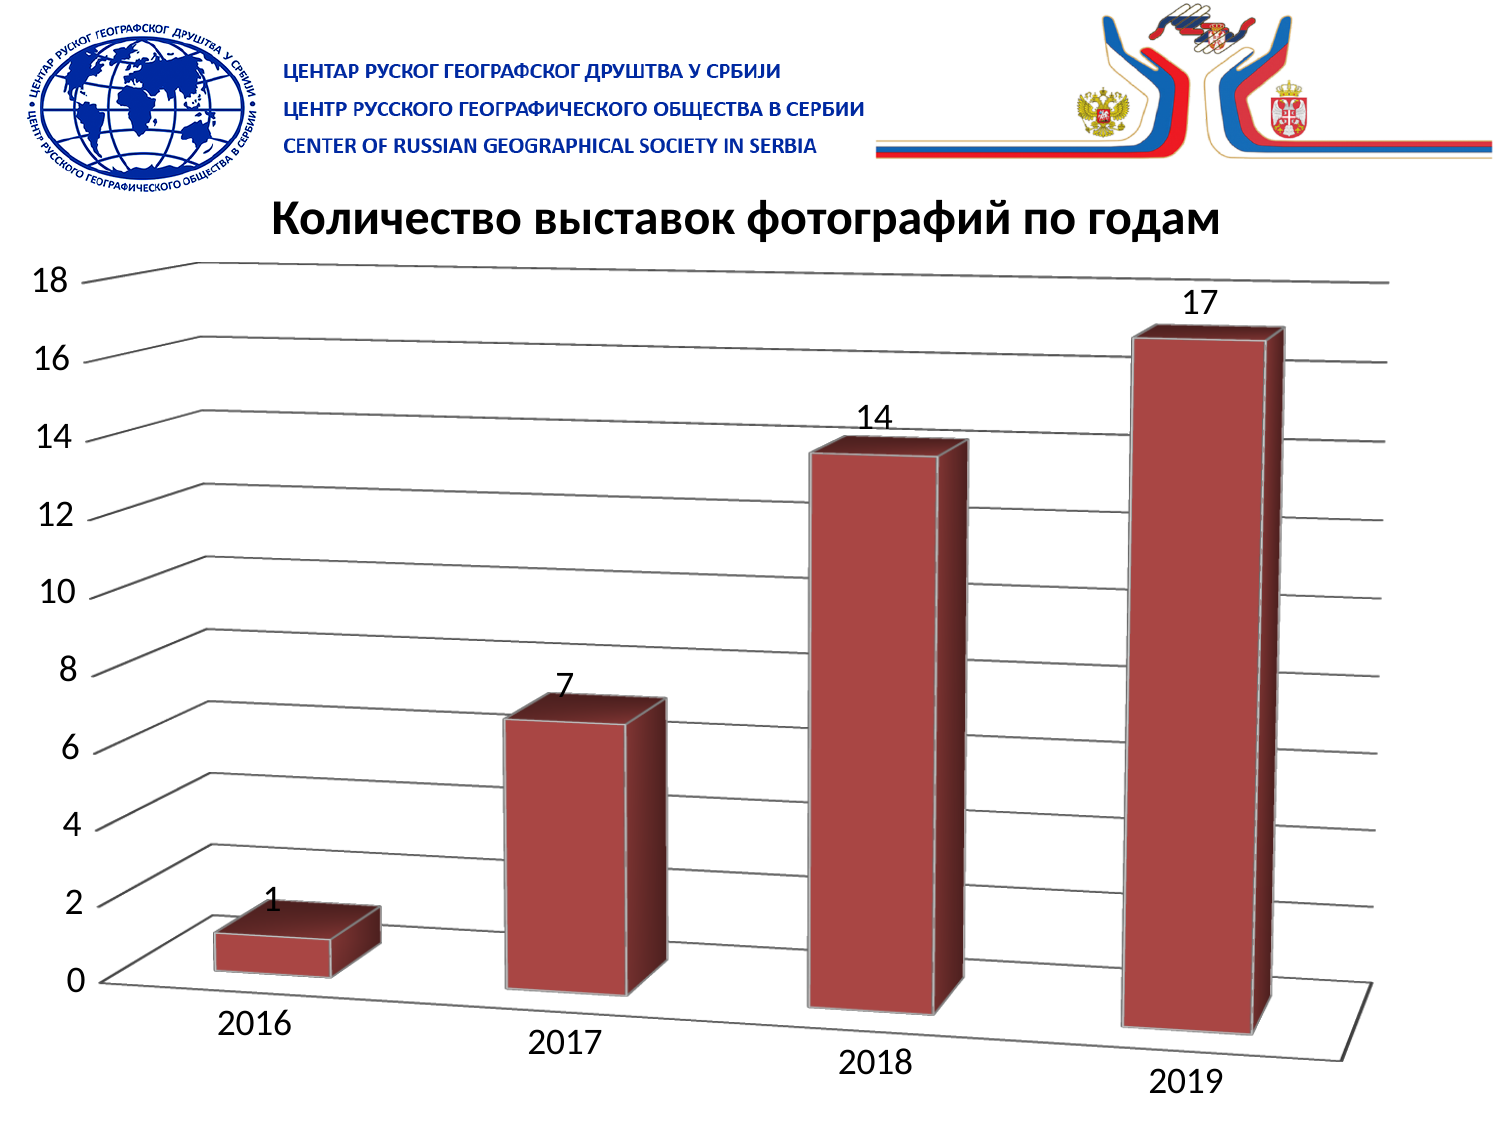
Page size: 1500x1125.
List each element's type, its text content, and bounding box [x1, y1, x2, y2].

chart [0, 262, 1500, 1125]
picture [12, 0, 1500, 202]
text_box Количество выставок фотографий по годам [257, 177, 1237, 252]
